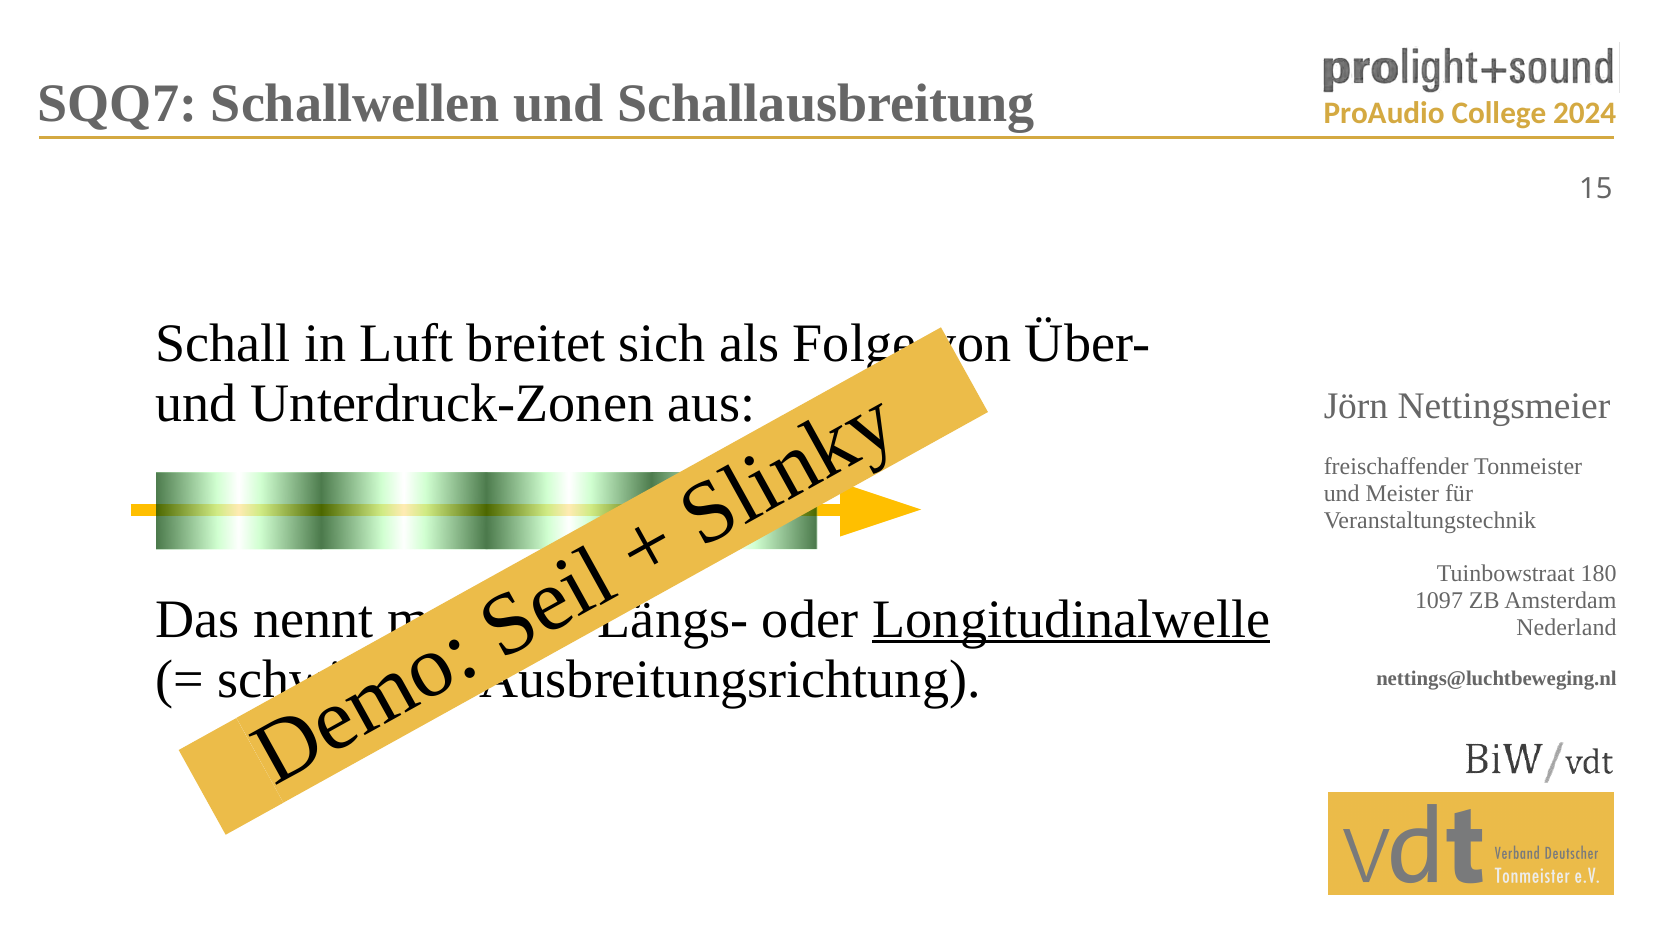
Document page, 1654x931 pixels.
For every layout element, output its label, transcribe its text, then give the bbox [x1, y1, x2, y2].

list Schall in Luft breitet sich als Folge von Über- und Unterdruck-Zonen aus: Das nennt man eine Längs- oder Longitudinalwelle (= schwingt in Ausbreitungsrichtung). [37, 187, 1313, 913]
picture [1318, 42, 1620, 93]
text_box Demo: Seil + Slinky [162, 209, 1197, 857]
list Die zweite Quelle kann auch eine Reflexion sein. [1462, 738, 1619, 784]
title SQQ7: Schallwellen und Schallausbreitung [37, 43, 1275, 164]
picture [156, 472, 662, 550]
picture [777, 527, 818, 550]
